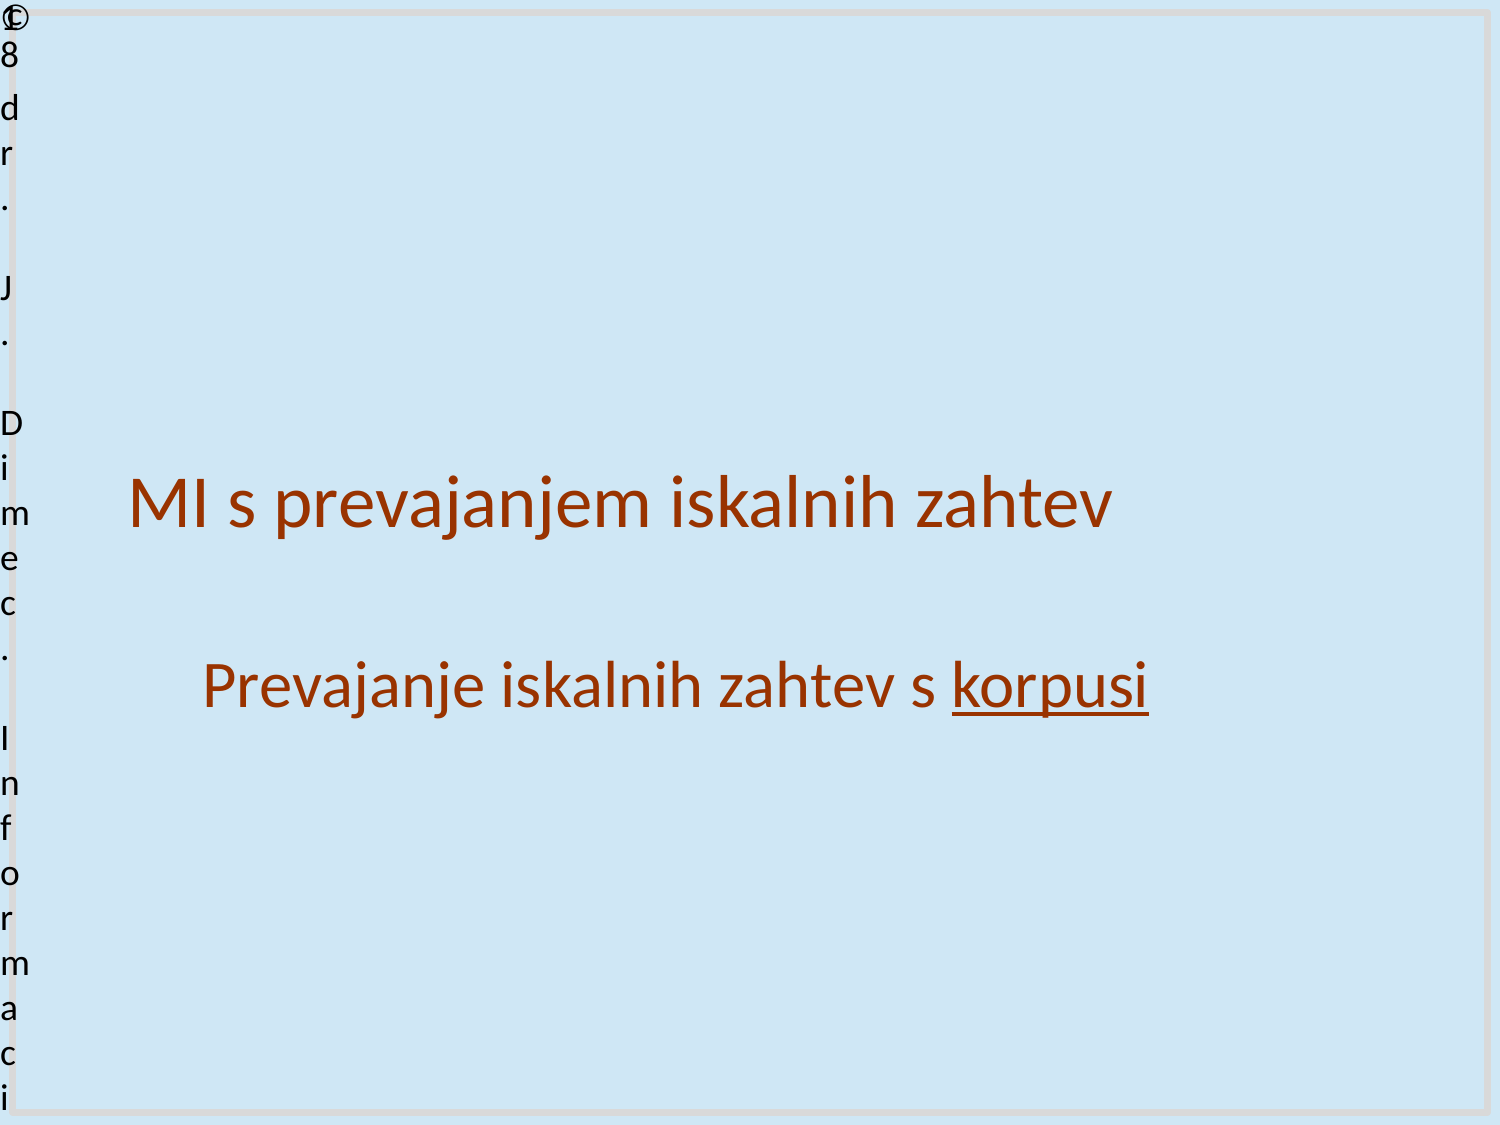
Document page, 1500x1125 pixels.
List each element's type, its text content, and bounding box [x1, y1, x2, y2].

title MI s prevajanjem iskalnih zahtev Prevajanje iskalnih zahtev s korpusi [112, 474, 1438, 700]
